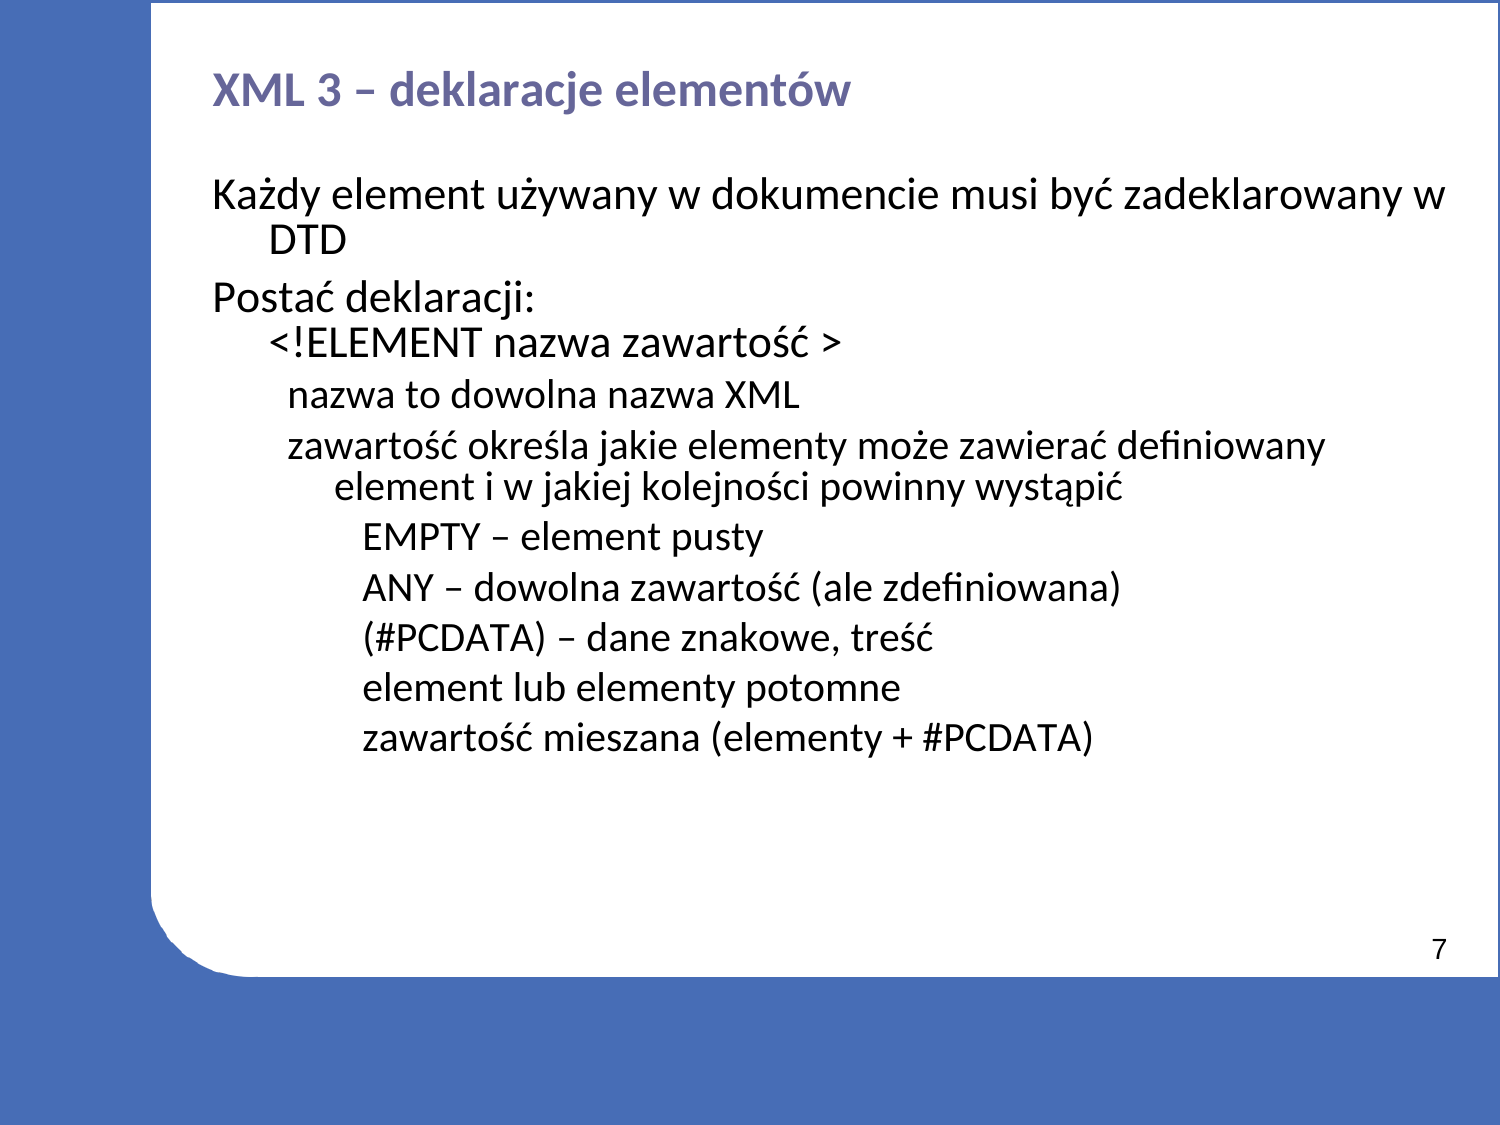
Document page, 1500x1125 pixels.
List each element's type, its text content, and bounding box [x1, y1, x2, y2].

list Każdy element używany w dokumencie musi być zadeklarowany w DTD Postać deklaracji: <!ELEMENT nazwa zawartość > nazwa to dowolna nazwa XML zawartość określa jakie elementy może zawierać definiowany element i w jakiej kolejności powinny wystąpić EMPTY – element pusty ANY – dowolna zawartość (ale zdefiniowana) (#PCDATA) – dane znakowe, treść element lub elementy potomne zawartość mieszana (elementy + #PCDATA) [212, 174, 1448, 911]
title XML 3 – deklaracje elementów [212, 24, 1447, 164]
picture [0, 0, 1500, 1125]
